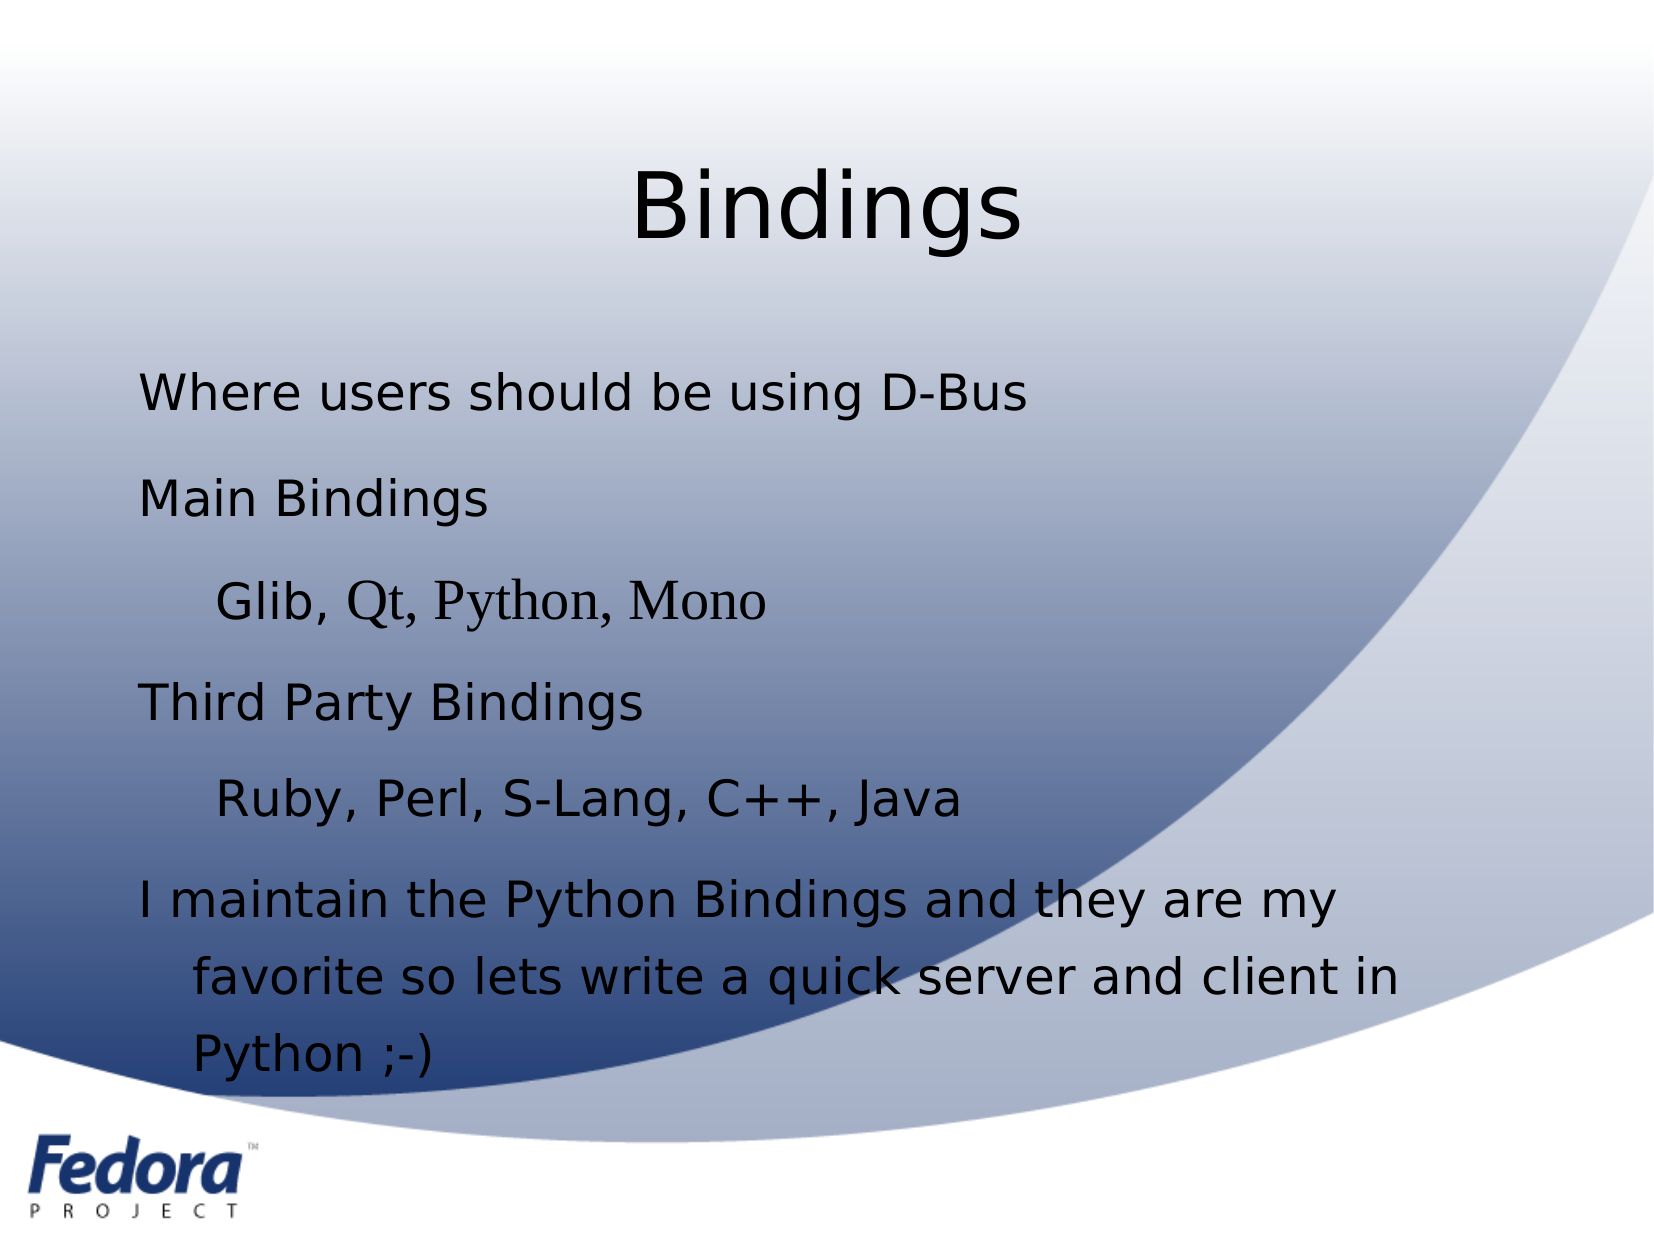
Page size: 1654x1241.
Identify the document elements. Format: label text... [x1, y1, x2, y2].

title Bindings [121, 102, 1534, 310]
picture [0, 0, 1654, 1241]
list Where users should be using D-Bus Main Bindings Glib, Qt, Python, Mono Third Party Bindings Ruby, Perl, S-Lang, C++, Java I maintain the Python Bindings and they are my favorite so lets write a quick server and client in Python ;-) [121, 344, 1534, 1126]
